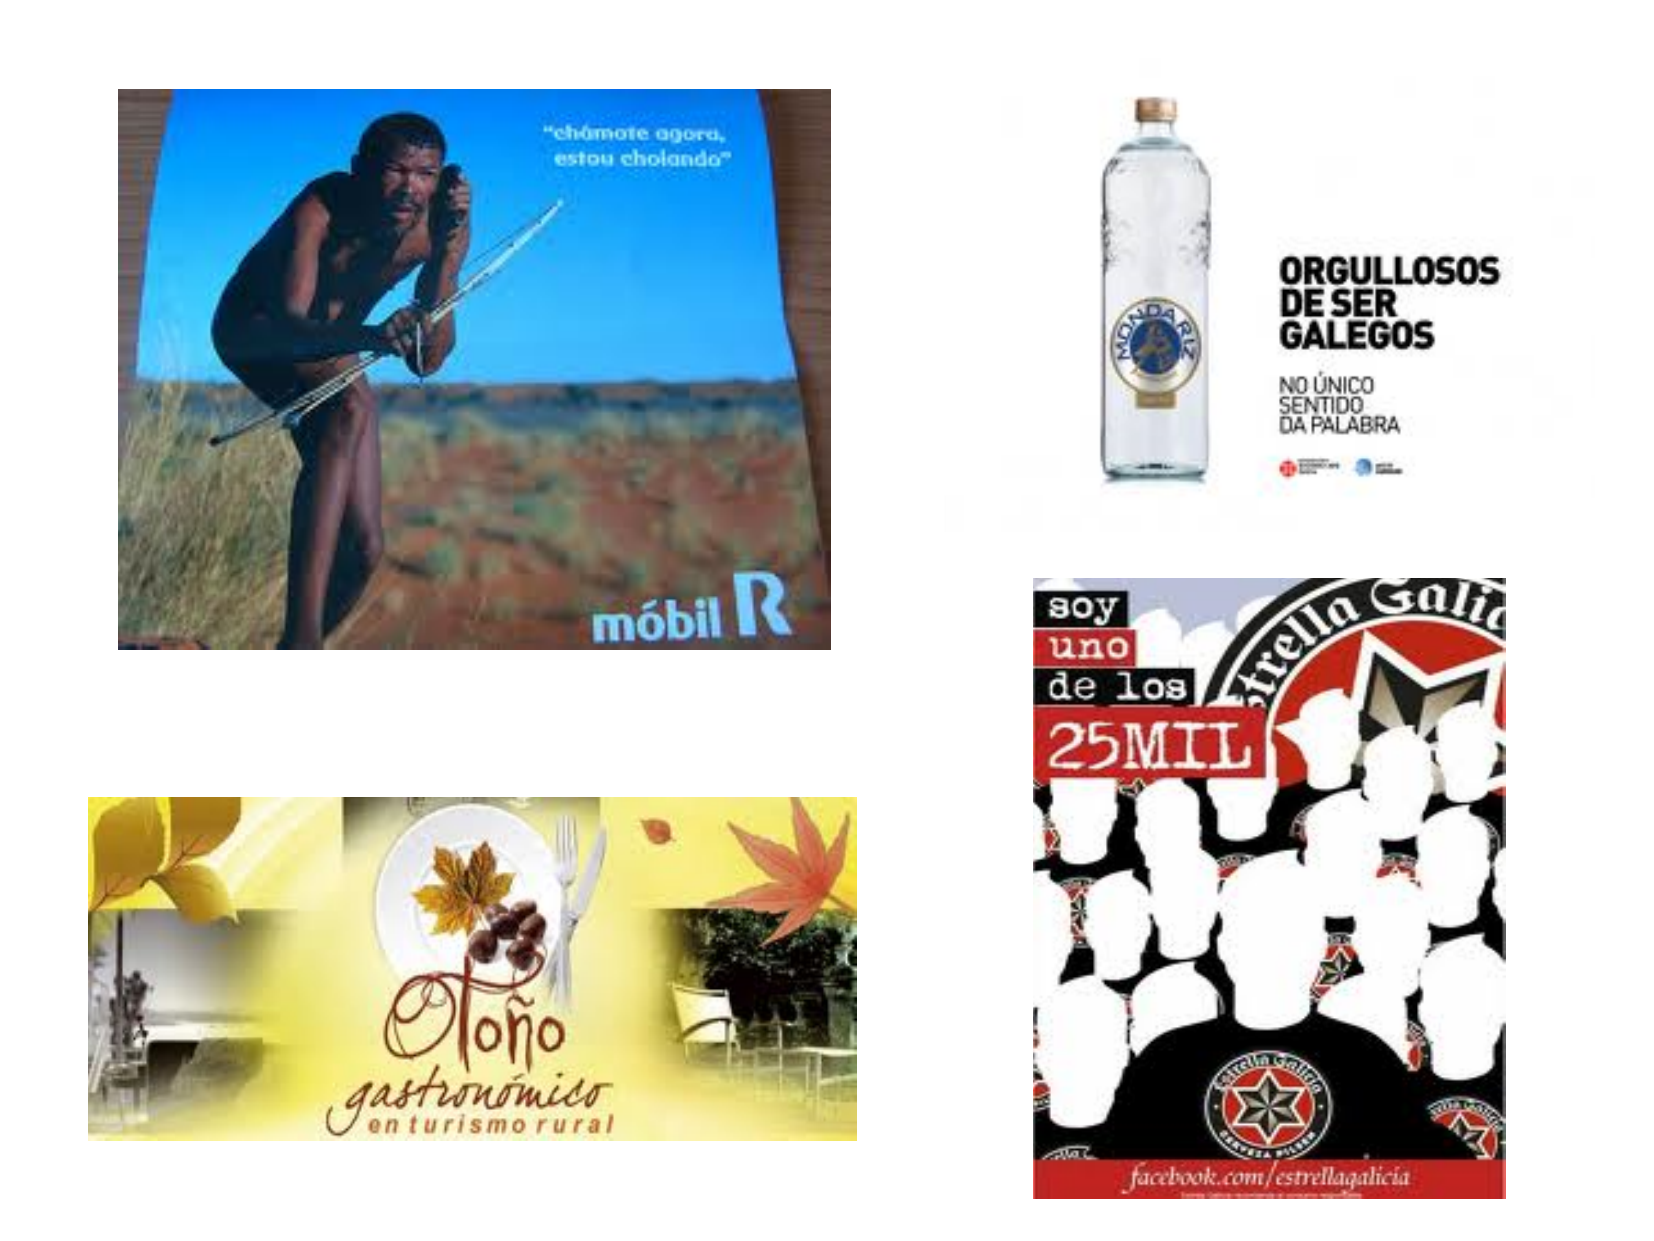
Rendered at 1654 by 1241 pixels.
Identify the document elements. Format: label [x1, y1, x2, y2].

picture [118, 89, 831, 650]
picture [88, 797, 857, 1141]
picture [944, 58, 1595, 532]
picture [1033, 578, 1506, 1199]
